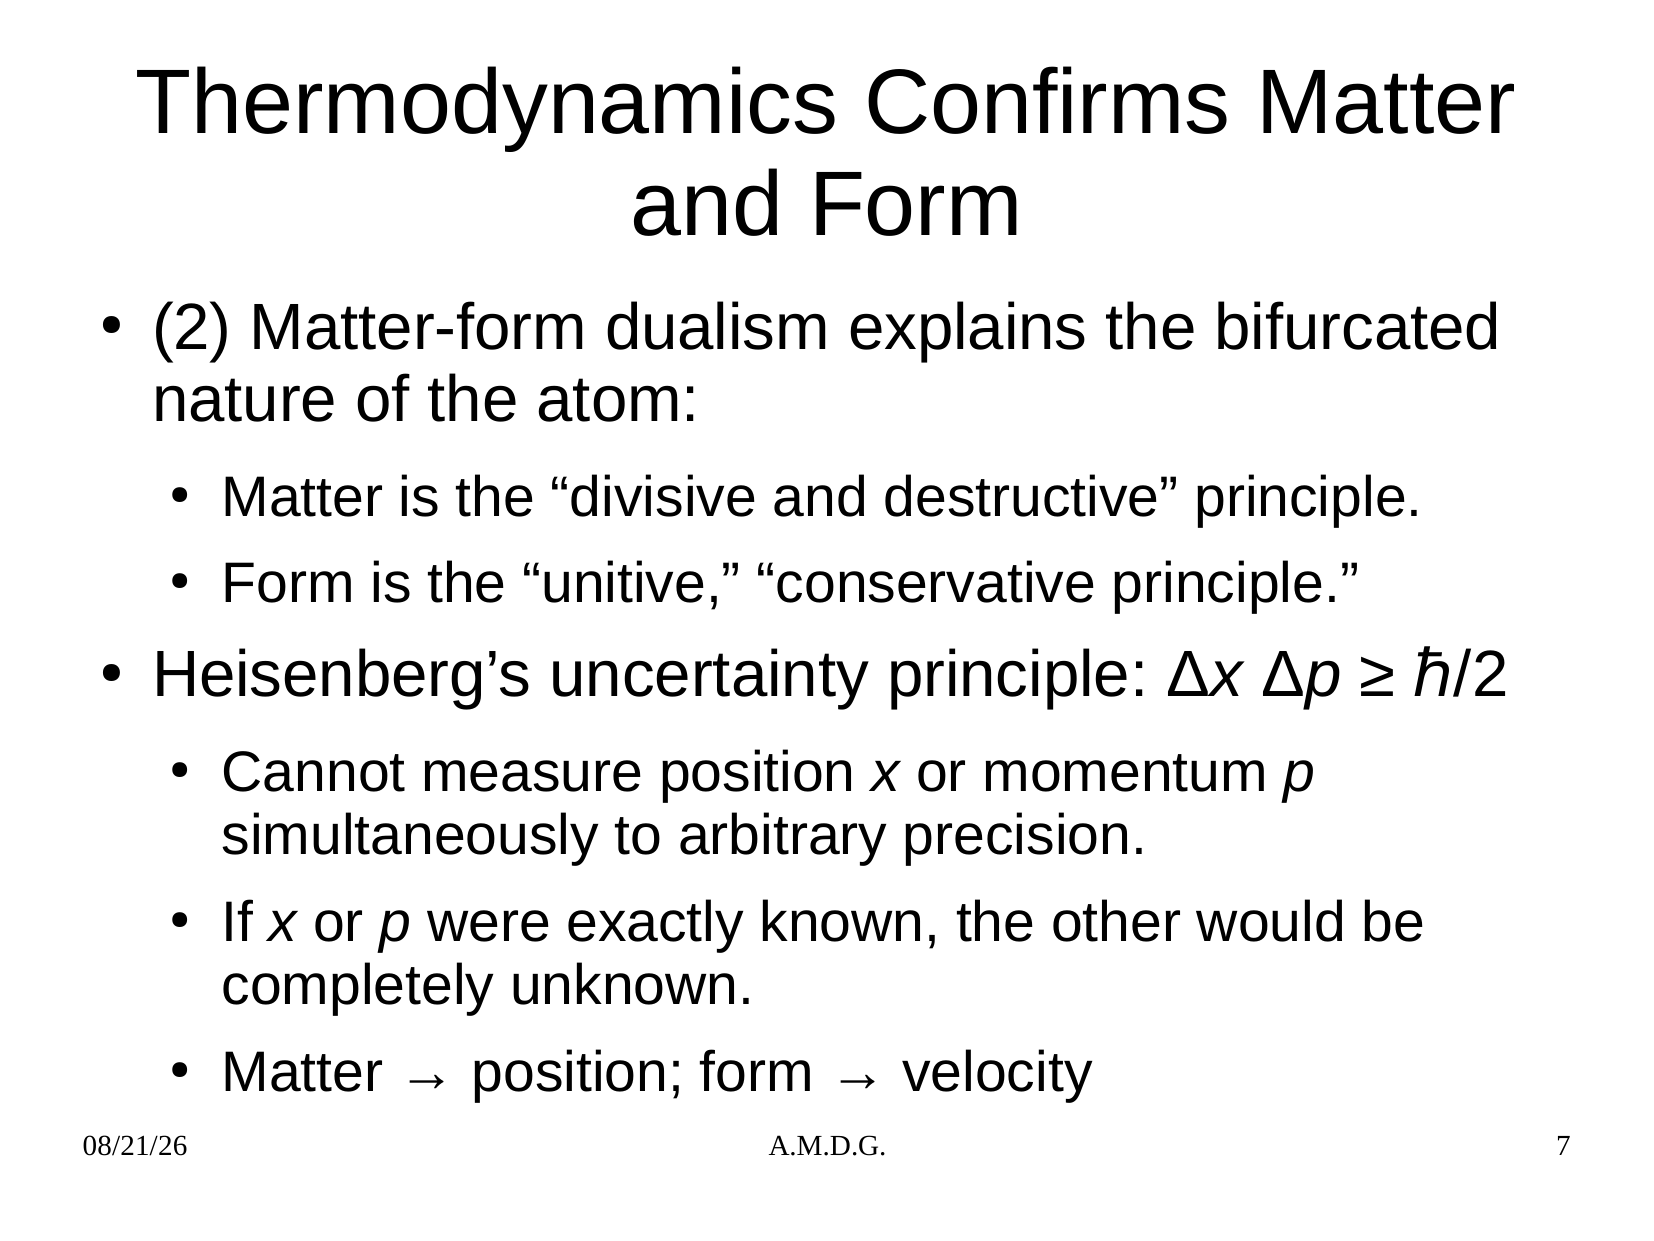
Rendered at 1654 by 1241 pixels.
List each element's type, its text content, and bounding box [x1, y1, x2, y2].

list (2) Matter-form dualism explains the bifurcated nature of the atom: Matter is the “divisive and destructive” principle. Form is the “unitive,” “conservative principle.” Heisenberg’s uncertainty principle: Δx Δp ≥ ℏ/2 Cannot measure position x or momentum p simultaneously to arbitrary precision. If x or p were exactly known, the other would be completely unknown. Matter → position; form → velocity [82, 290, 1571, 1109]
title Thermodynamics Confirms Matter and Form [82, 49, 1571, 257]
